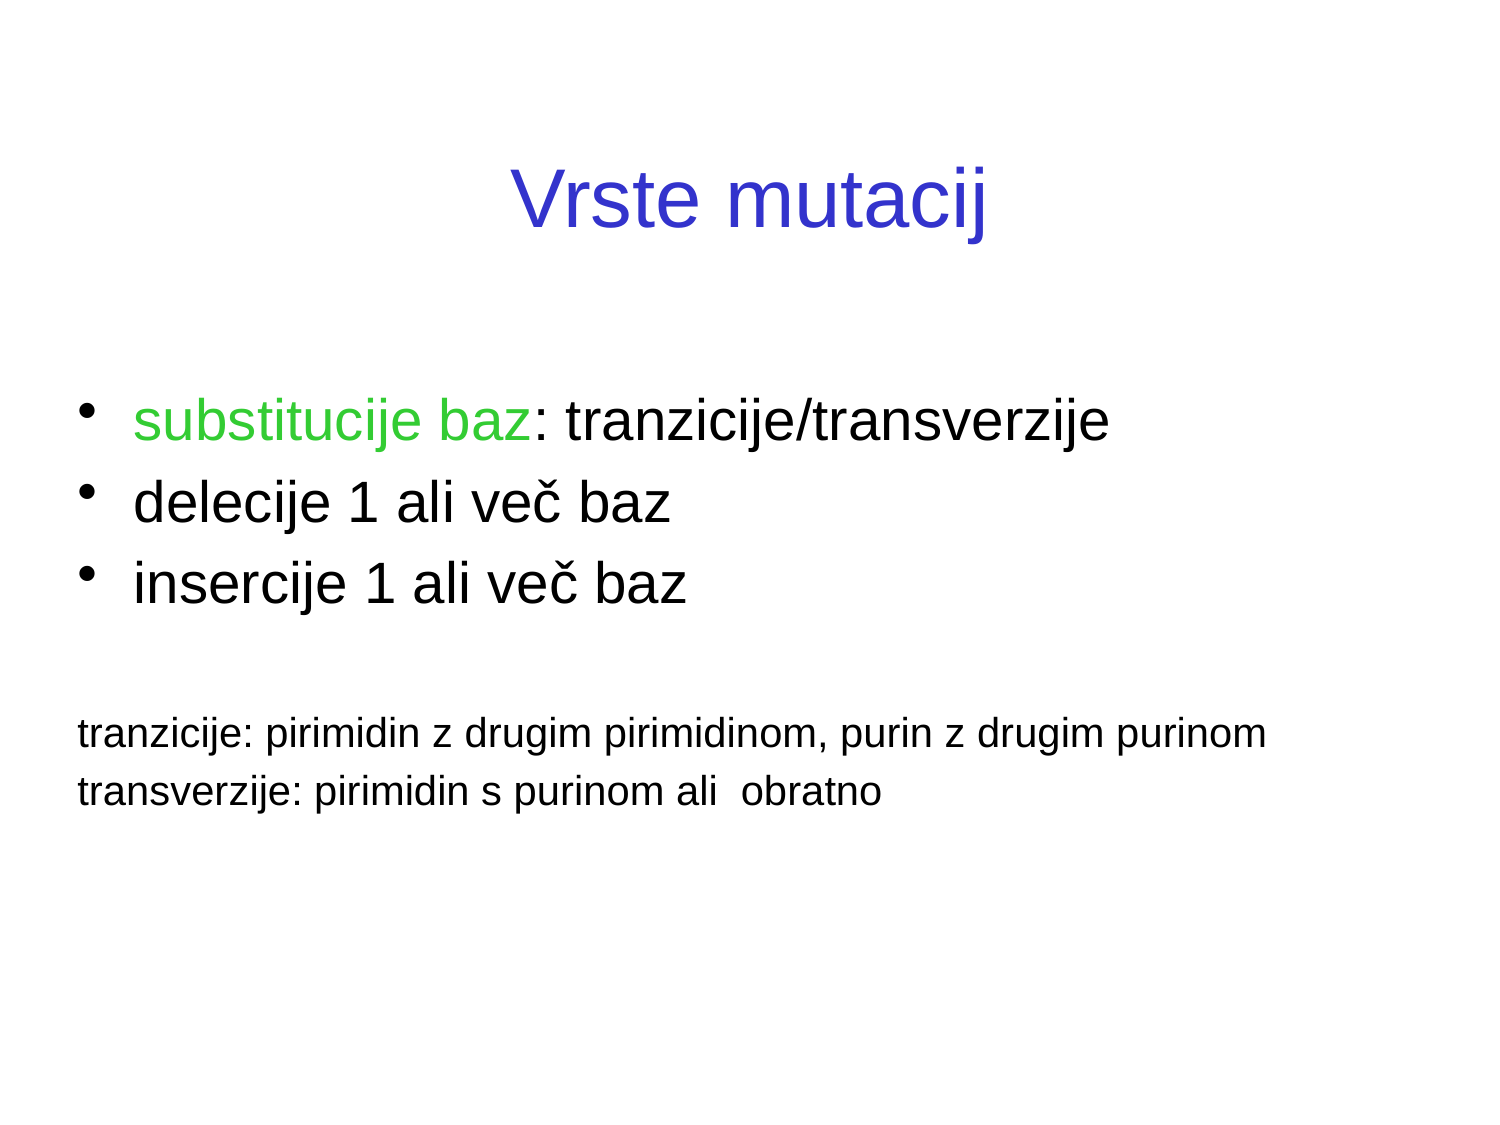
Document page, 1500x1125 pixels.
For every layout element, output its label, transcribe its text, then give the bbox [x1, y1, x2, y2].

title Vrste mutacij [112, 99, 1388, 288]
list substitucije baz: tranzicije/transverzije delecije 1 ali več baz insercije 1 ali več baz tranzicije: pirimidin z drugim pirimidinom, purin z drugim purinom transverzije: pirimidin s purinom ali obratno [62, 375, 1450, 1000]
